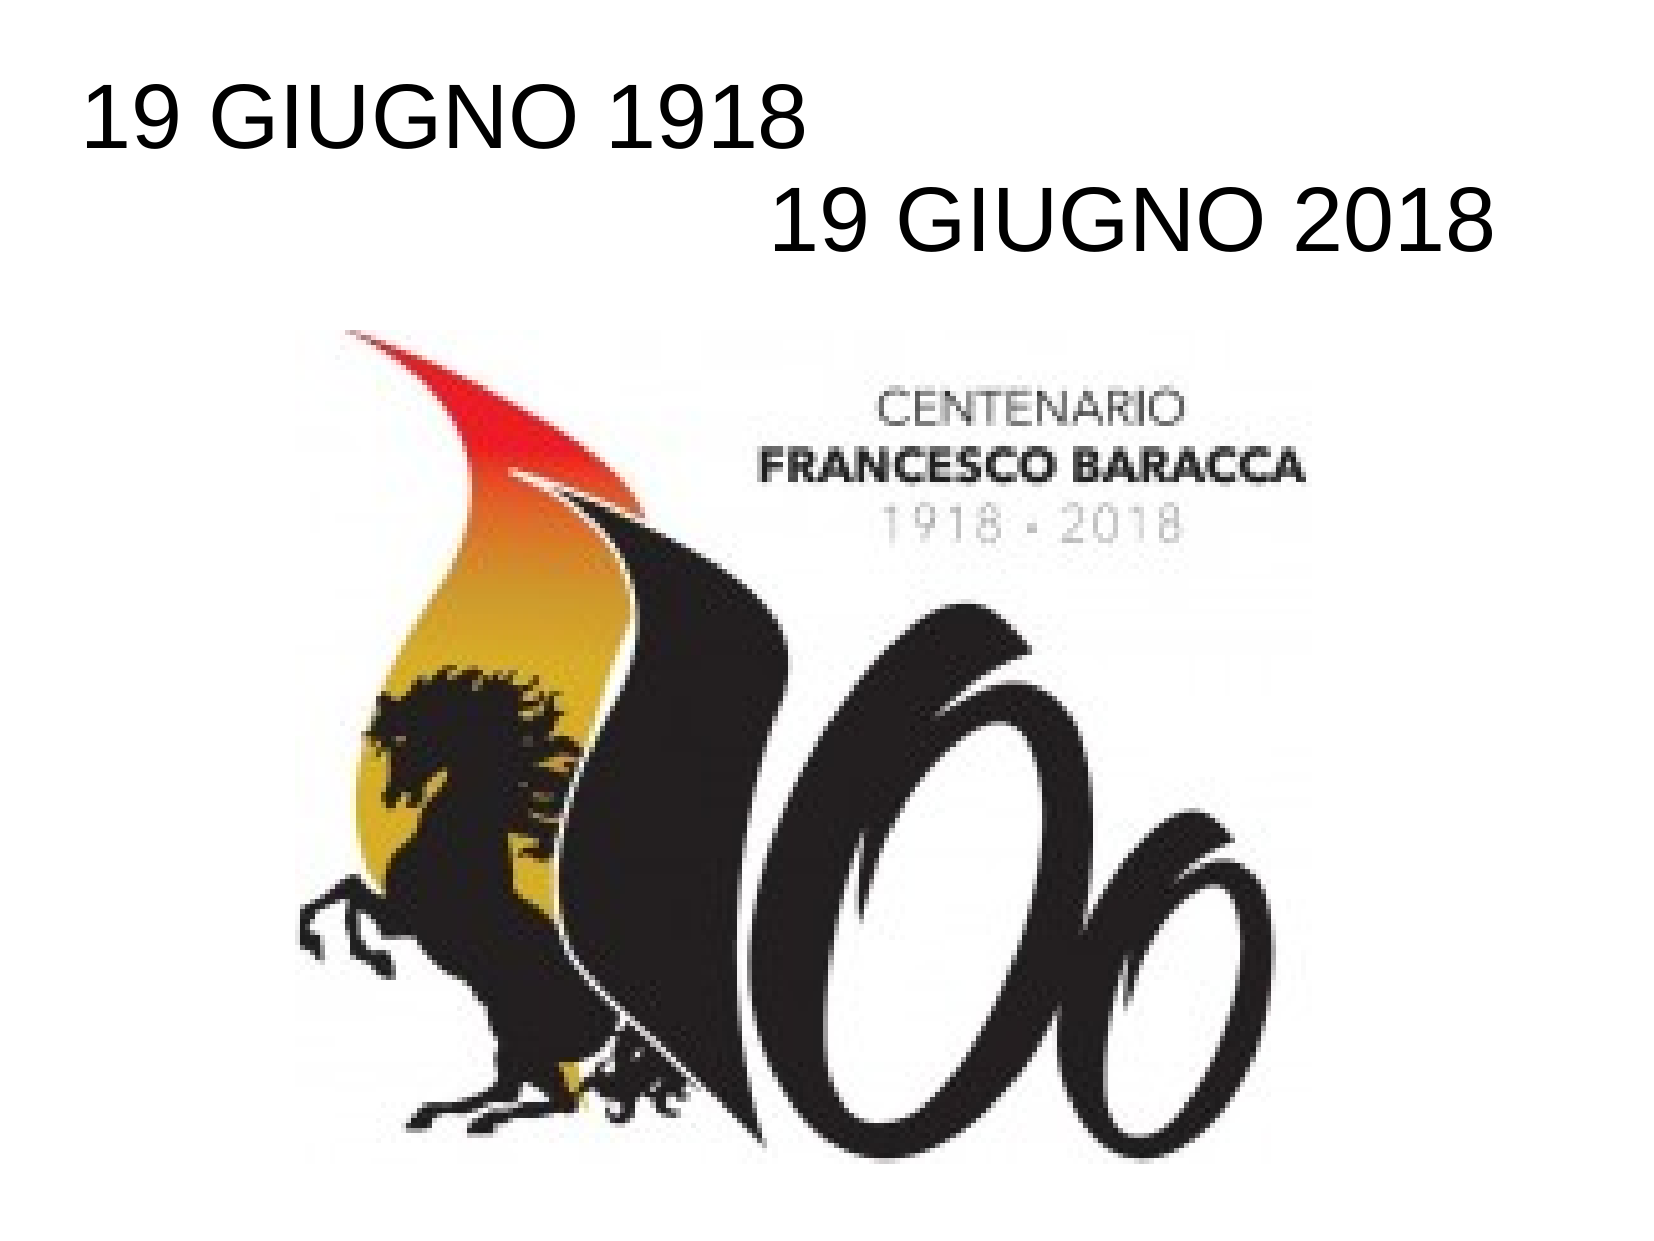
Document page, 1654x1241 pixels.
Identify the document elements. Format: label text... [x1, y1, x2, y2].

picture [295, 330, 1312, 1164]
title 19 GIUGNO 1918 19 GIUGNO 2018 [70, 64, 1559, 272]
